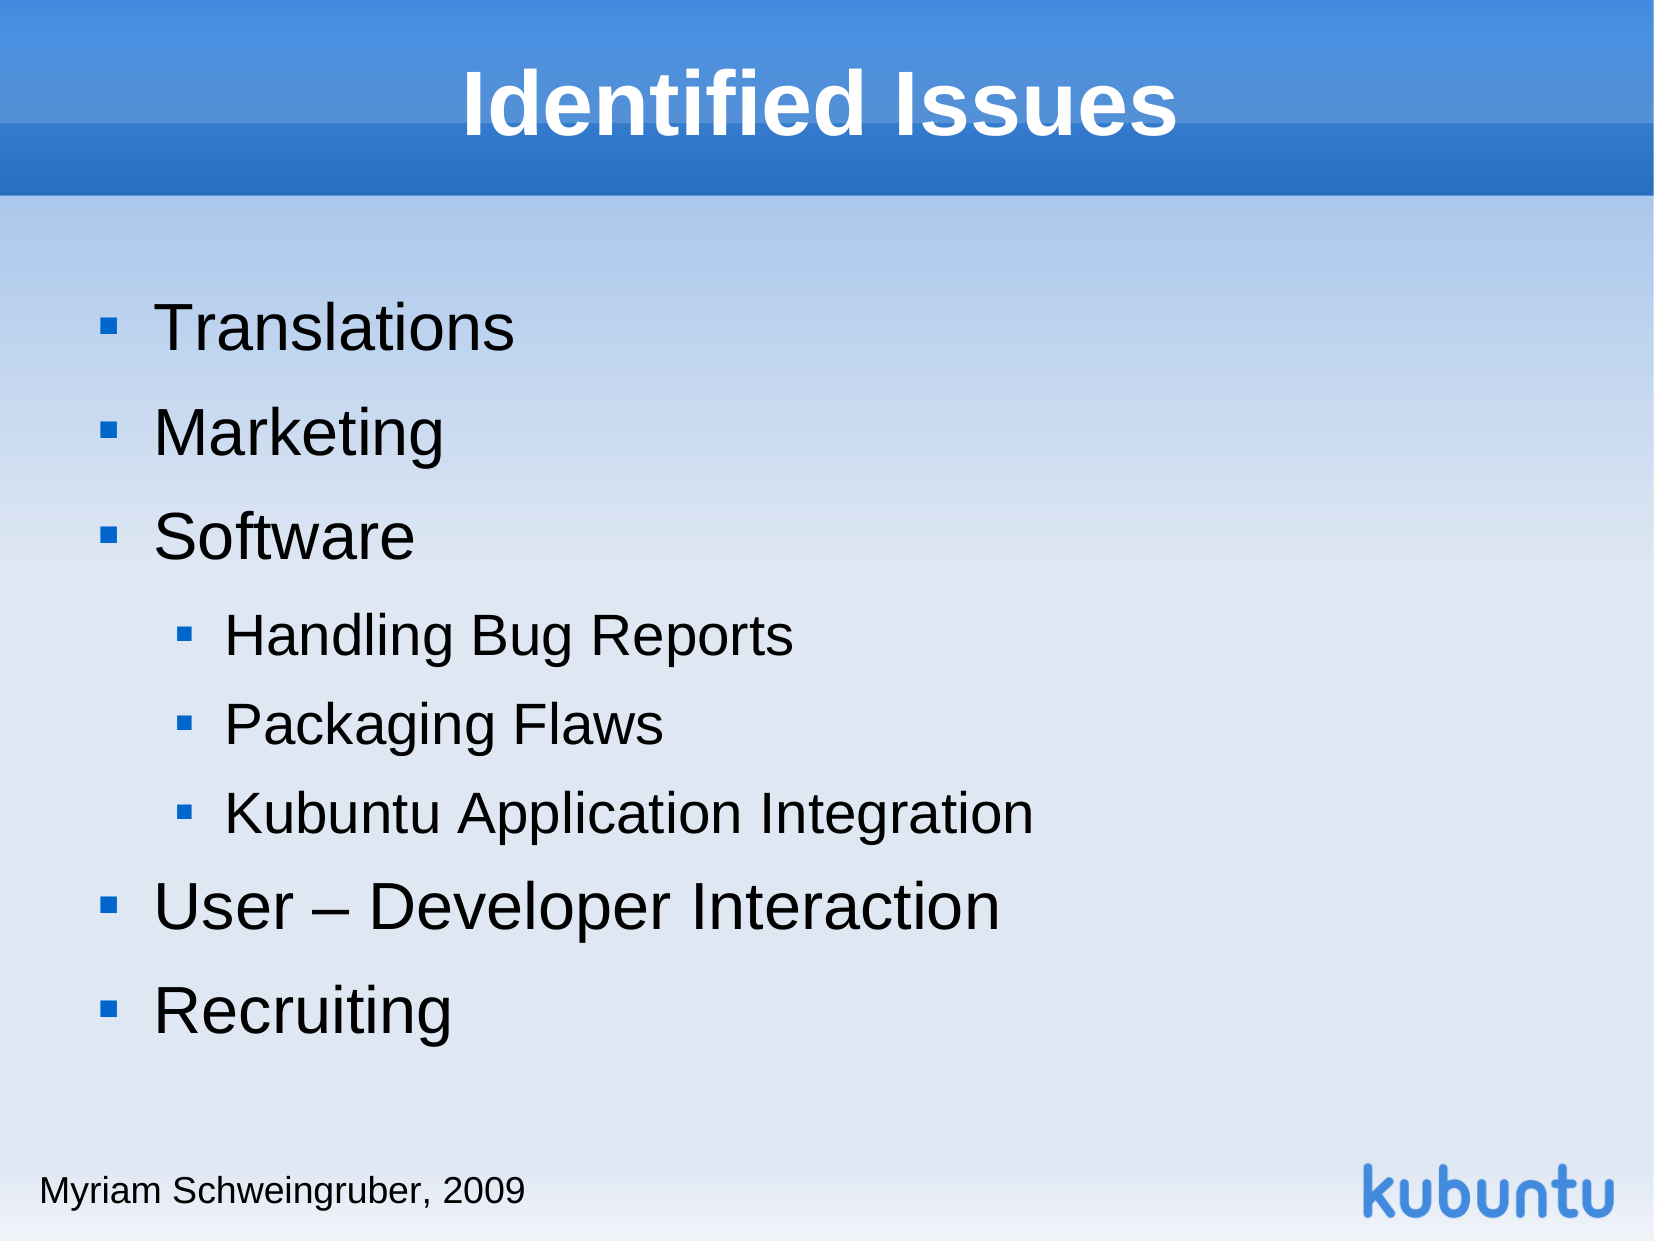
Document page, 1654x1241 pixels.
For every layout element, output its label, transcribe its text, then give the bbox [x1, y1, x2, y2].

title Identified Issues [76, 7, 1565, 200]
text_box Myriam Schweingruber, 2009 [14, 1162, 540, 1233]
list Translations Marketing Software Handling Bug Reports Packaging Flaws Kubuntu Application Integration User – Developer Interaction Recruiting [82, 290, 1571, 1094]
picture [0, 0, 1654, 1241]
